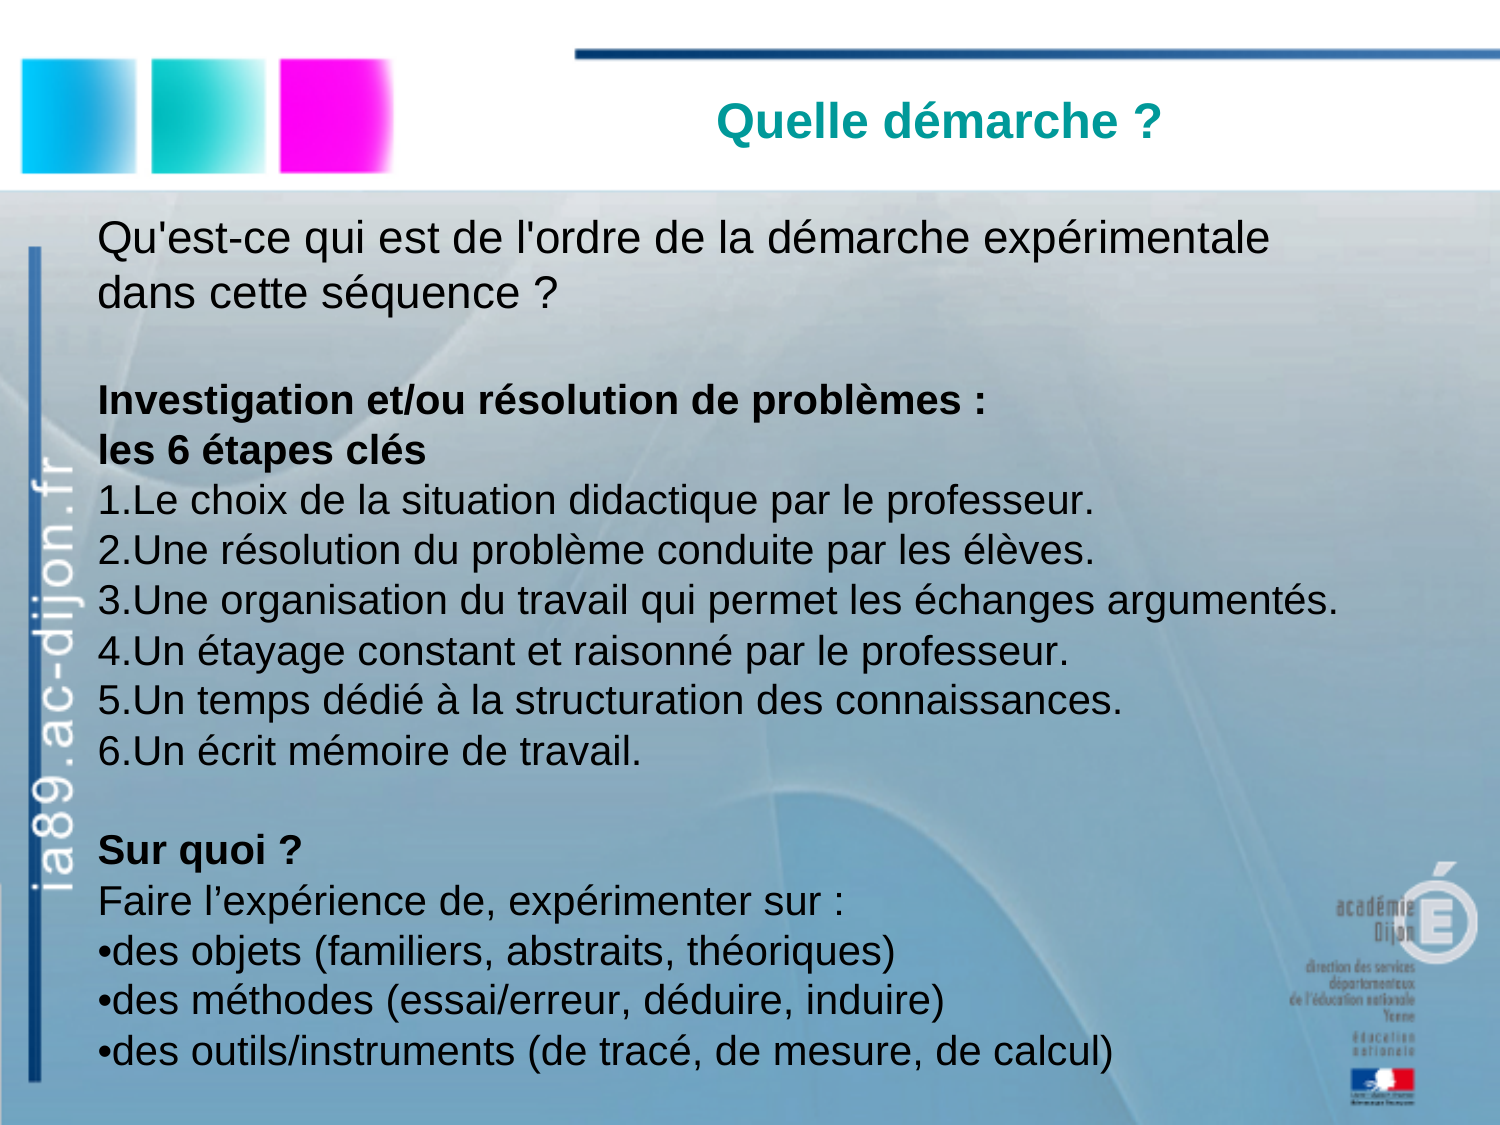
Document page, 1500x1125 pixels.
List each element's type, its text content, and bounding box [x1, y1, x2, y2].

picture [0, 0, 1500, 1125]
text_box Qu'est-ce qui est de l'ordre de la démarche expérimentale dans cette séquence ? Investigation et/ou résolution de problèmes : les 6 étapes clés 1.Le choix de la situation didactique par le professeur. 2.Une résolution du problème conduite par les élèves. 3.Une organisation du travail qui permet les échanges argumentés. 4.Un étayage constant et raisonné par le professeur. 5.Un temps dédié à la structuration des connaissances. 6.Un écrit mémoire de travail. Sur quoi ? Faire l’expérience de, expérimenter sur : •des objets (familiers, abstraits, théoriques) •des méthodes (essai/erreur, déduire, induire) •des outils/instruments (de tracé, de mesure, de calcul) [82, 200, 1359, 1111]
title Quelle démarche ? [454, 42, 1426, 200]
